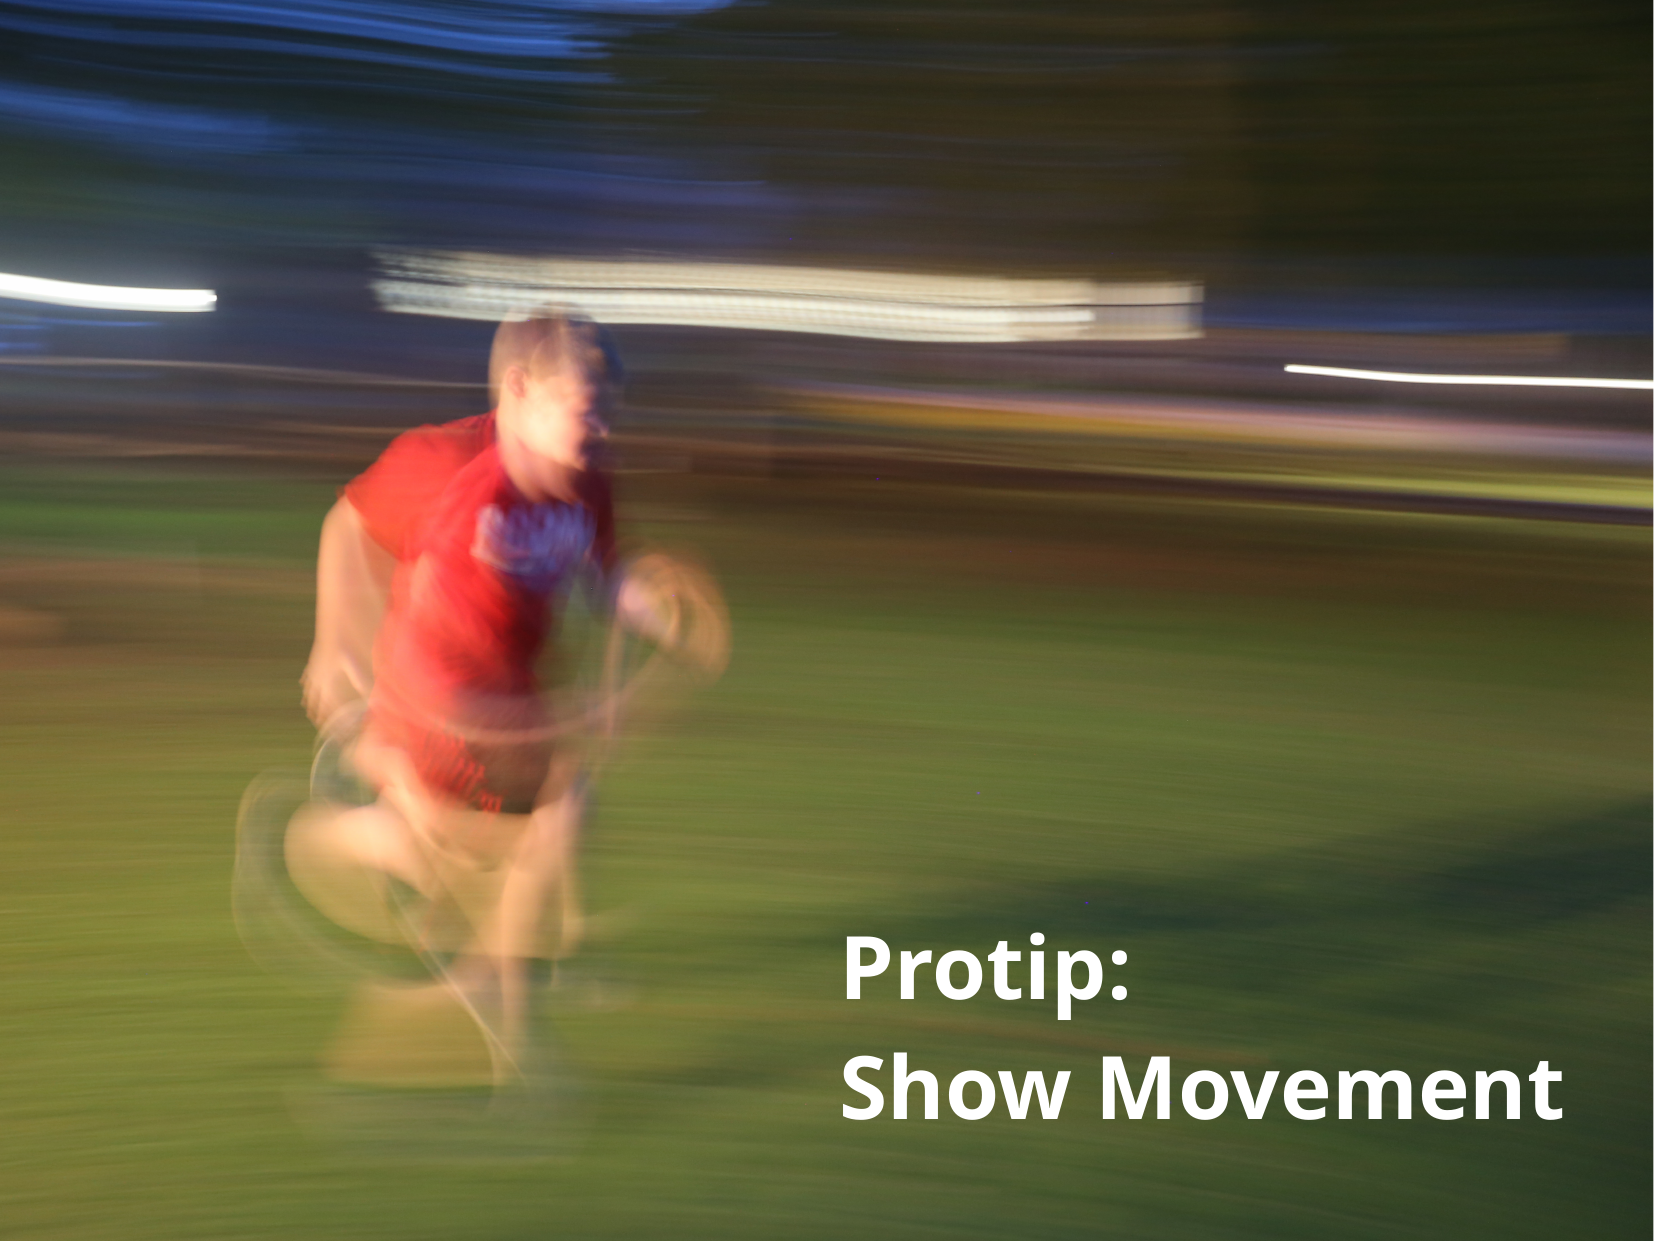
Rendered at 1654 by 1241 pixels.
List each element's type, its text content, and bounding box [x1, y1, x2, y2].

text_box Protip: Show Movement [825, 899, 1654, 1111]
picture [0, 0, 1654, 1241]
